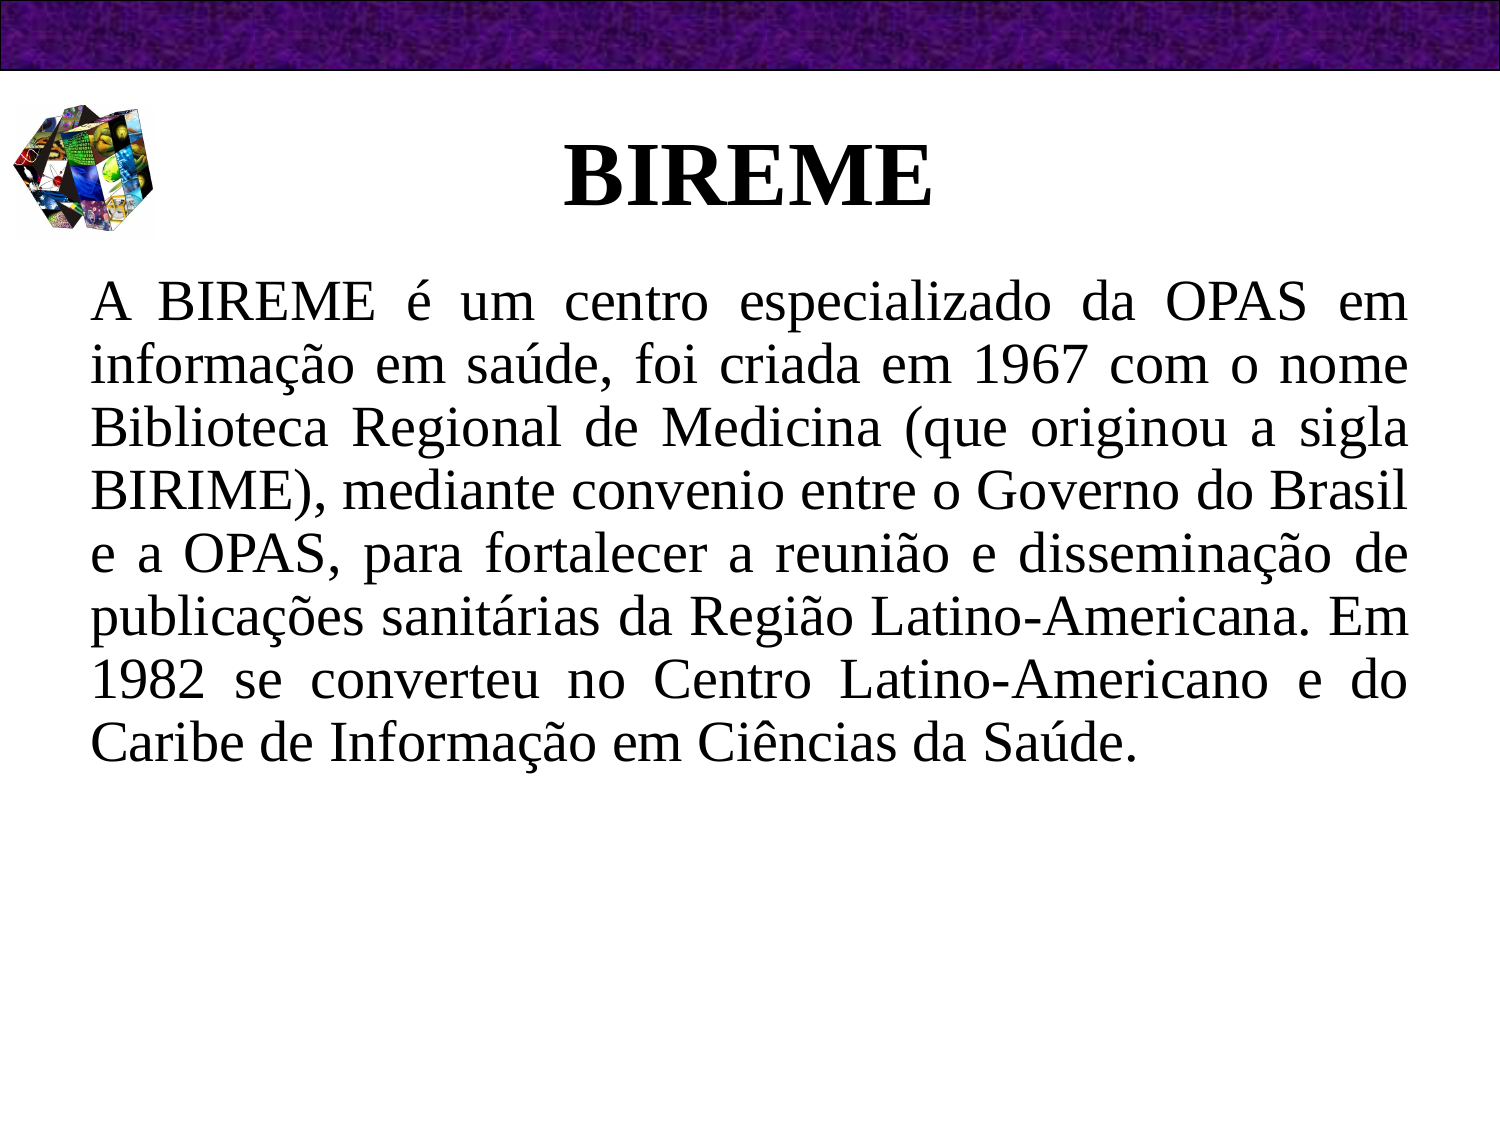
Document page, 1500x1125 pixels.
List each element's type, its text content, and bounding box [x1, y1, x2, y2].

title BIREME [75, 45, 1425, 233]
picture [1, 1, 1499, 69]
list A BIREME é um centro especializado da OPAS em informação em saúde, foi criada em 1967 com o nome Biblioteca Regional de Medicina (que originou a sigla BIRIME), mediante convenio entre o Governo do Brasil e a OPAS, para fortalecer a reunião e disseminação de publicações sanitárias da Região Latino-Americana. Em 1982 se converteu no Centro Latino-Americano e do Caribe de Informação em Ciências da Saúde. [75, 262, 1425, 1005]
